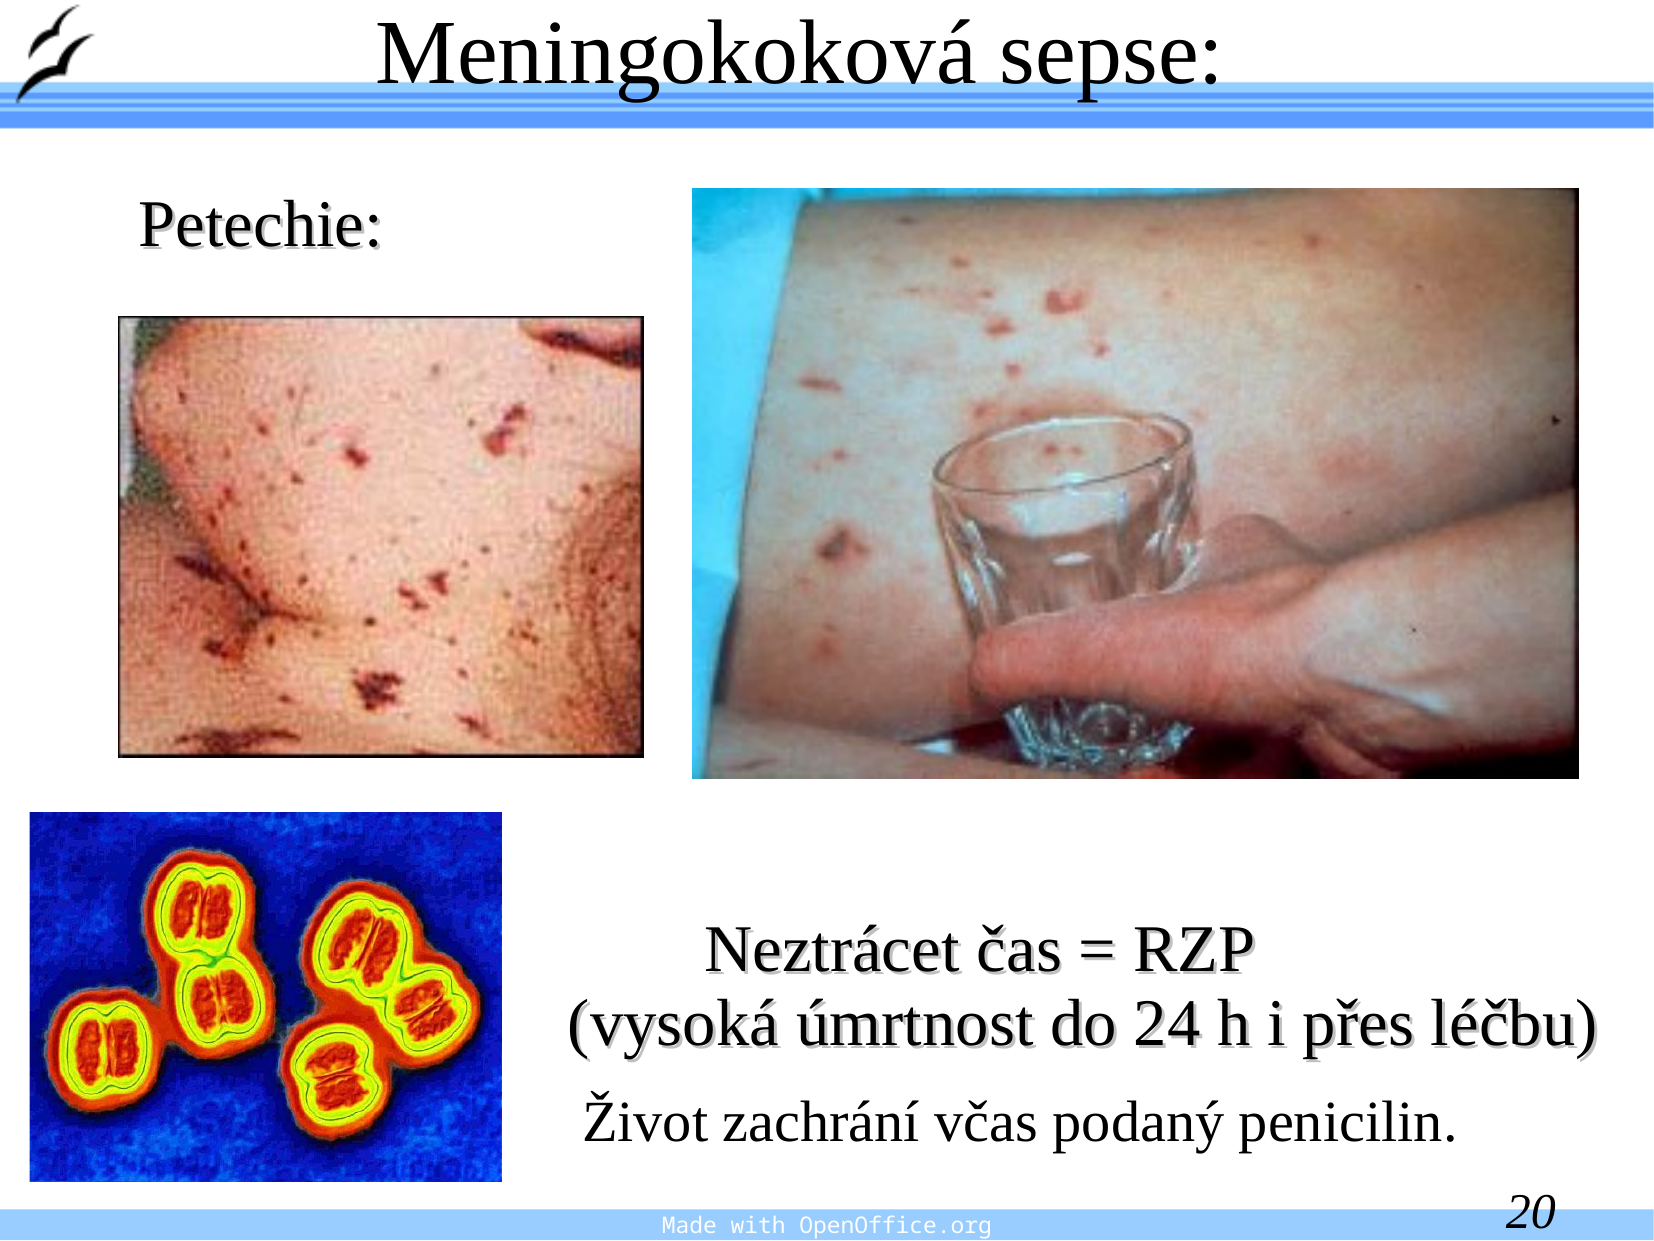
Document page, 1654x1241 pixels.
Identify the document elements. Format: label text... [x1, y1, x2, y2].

picture [29, 812, 502, 1182]
picture [118, 316, 644, 758]
title Meningokoková sepse: [94, 0, 1507, 107]
picture [692, 188, 1579, 779]
list Petechie: Neztrácet čas = RZP (vysoká úmrtnost do 24 h i přes léčbu) Život zachrání včas podaný penicilin. [120, 187, 1654, 1195]
picture [0, 0, 1654, 133]
